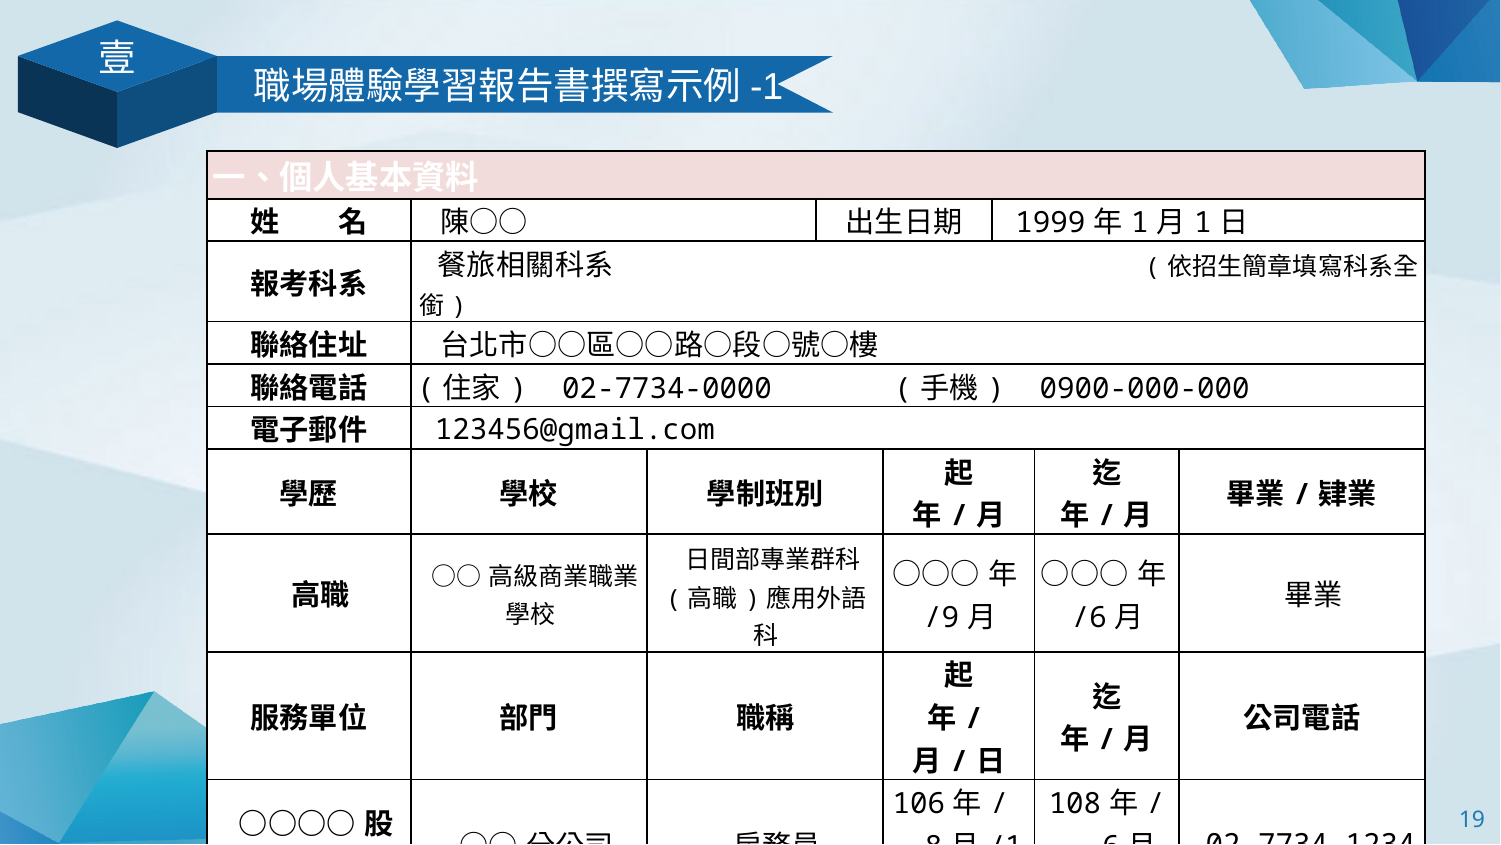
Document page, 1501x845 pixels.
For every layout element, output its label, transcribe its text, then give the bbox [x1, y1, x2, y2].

table_cell 108年/ 6月/1日 [1035, 780, 1178, 844]
table_cell ○○○○股份有限公司 [208, 780, 410, 844]
table_cell 起 年/月/日 [884, 653, 1034, 779]
table_cell (住家) 02-7734-0000 (手機) 0900-000-000 [412, 365, 1424, 406]
table_cell ○○○年/6月 [1035, 535, 1178, 651]
text_box 壹 [17, 20, 217, 92]
table_cell 聯絡住址 [208, 322, 410, 363]
table_cell 123456@gmail.com [412, 407, 1424, 448]
text_box 職場體驗學習報告書撰寫示例-1 [217, 56, 833, 113]
text_box [17, 57, 217, 148]
table_cell 學制班別 [648, 450, 882, 533]
picture [0, 0, 1501, 844]
table_cell 1999年1月1日 [993, 200, 1424, 240]
table_cell 陳○○ [412, 200, 815, 240]
table_cell 報考科系 [208, 242, 410, 321]
table_cell 電子郵件 [208, 407, 410, 448]
table_cell 高職 [208, 535, 410, 651]
table_cell ○○分公司 [412, 780, 646, 844]
table_cell ○○高級商業職業學校 [412, 535, 646, 651]
table_cell 起 年/月 [884, 450, 1034, 533]
table_cell 出生日期 [817, 200, 991, 240]
table_cell 餐旅相關科系 (依招生簡章填寫科系全銜) [412, 242, 1424, 321]
table_cell 姓 名 [208, 200, 410, 240]
table_cell ○○○年/9月 [884, 535, 1034, 651]
table_cell 學校 [412, 450, 646, 533]
table_cell 部門 [412, 653, 646, 779]
table_cell 聯絡電話 [208, 365, 410, 406]
table_header 一、個人基本資料 [208, 152, 1424, 198]
table_cell 迄 年/月 [1035, 653, 1178, 779]
table_cell 畢業 [1180, 535, 1424, 651]
table_cell 日間部專業群科(高職)應用外語科 [648, 535, 882, 651]
table_cell 台北市○○區○○路○段○號○樓 [412, 322, 1424, 363]
table_cell 職稱 [648, 653, 882, 779]
text_box 19 [1458, 804, 1495, 832]
table_cell 公司電話 [1180, 653, 1424, 779]
table_cell 02-7734-1234 [1180, 780, 1424, 844]
table_cell 學歷 [208, 450, 410, 533]
table_cell 106年/ 8月/1日 [884, 780, 1034, 844]
table_cell 房務員 [648, 780, 882, 844]
table_cell 服務單位 [208, 653, 410, 779]
table_cell 迄 年/月 [1035, 450, 1178, 533]
table_cell 畢業/肄業 [1180, 450, 1424, 533]
